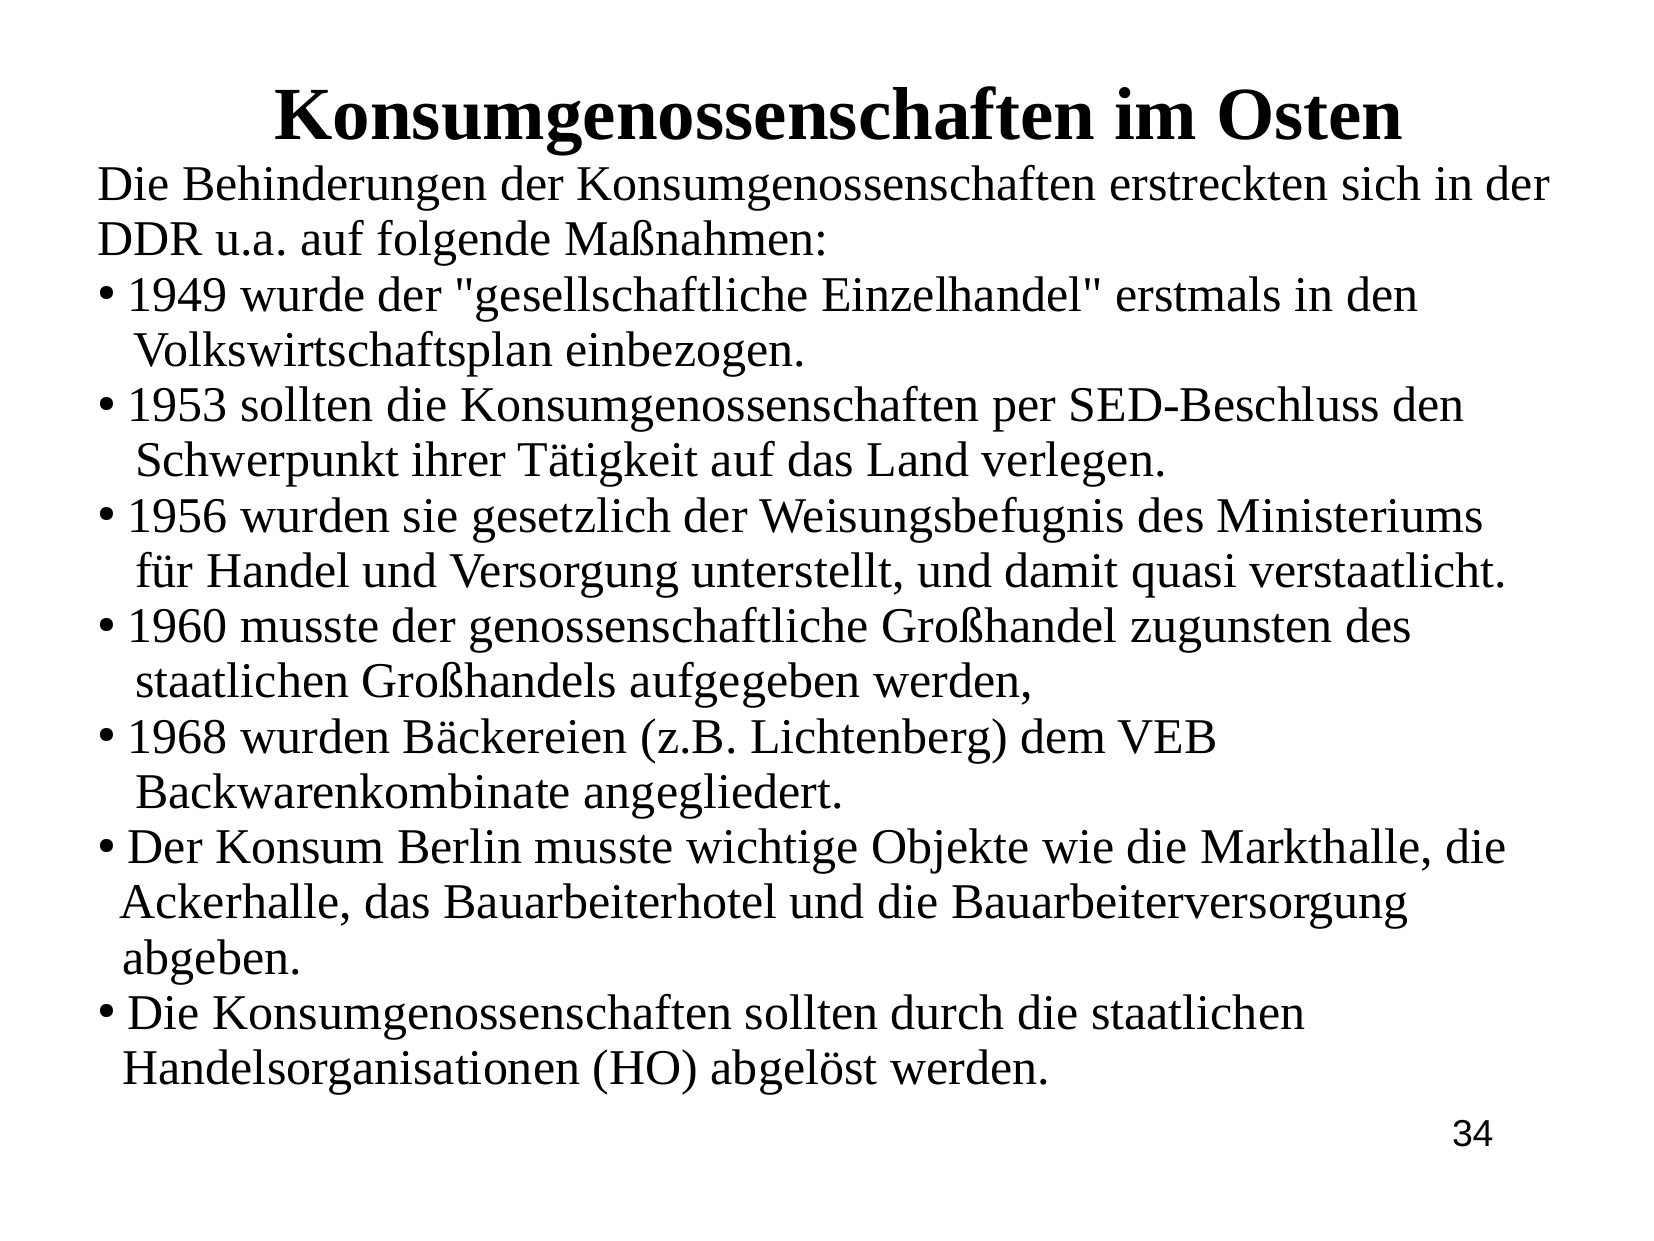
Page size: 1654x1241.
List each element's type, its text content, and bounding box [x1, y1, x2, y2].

text_box <Nummer> [1437, 1105, 1654, 1176]
text_box Konsumgenossenschaften im Osten Die Behinderungen der Konsumgenossenschaften erstreckten sich in der DDR u.a. auf folgende Maßnahmen: 1949 wurde der "gesellschaftliche Einzelhandel" erstmals in den Volkswirtschaftsplan einbezogen. 1953 sollten die Konsumgenossenschaften per SED-Beschluss den Schwerpunkt ihrer Tätigkeit auf das Land verlegen. 1956 wurden sie gesetzlich der Weisungsbefugnis des Ministeriums für Handel und Versorgung unterstellt, und damit quasi verstaatlicht. 1960 musste der genossenschaftliche Großhandel zugunsten des staatlichen Großhandels aufgegeben werden, 1968 wurden Bäckereien (z.B. Lichtenberg) dem VEB Backwarenkombinate angegliedert. Der Konsum Berlin musste wichtige Objekte wie die Markthalle, die Ackerhalle, das Bauarbeiterhotel und die Bauarbeiterversorgung abgeben. Die Konsumgenossenschaften sollten durch die staatlichen Handelsorganisationen (HO) abgelöst werden. [82, 65, 1597, 1104]
